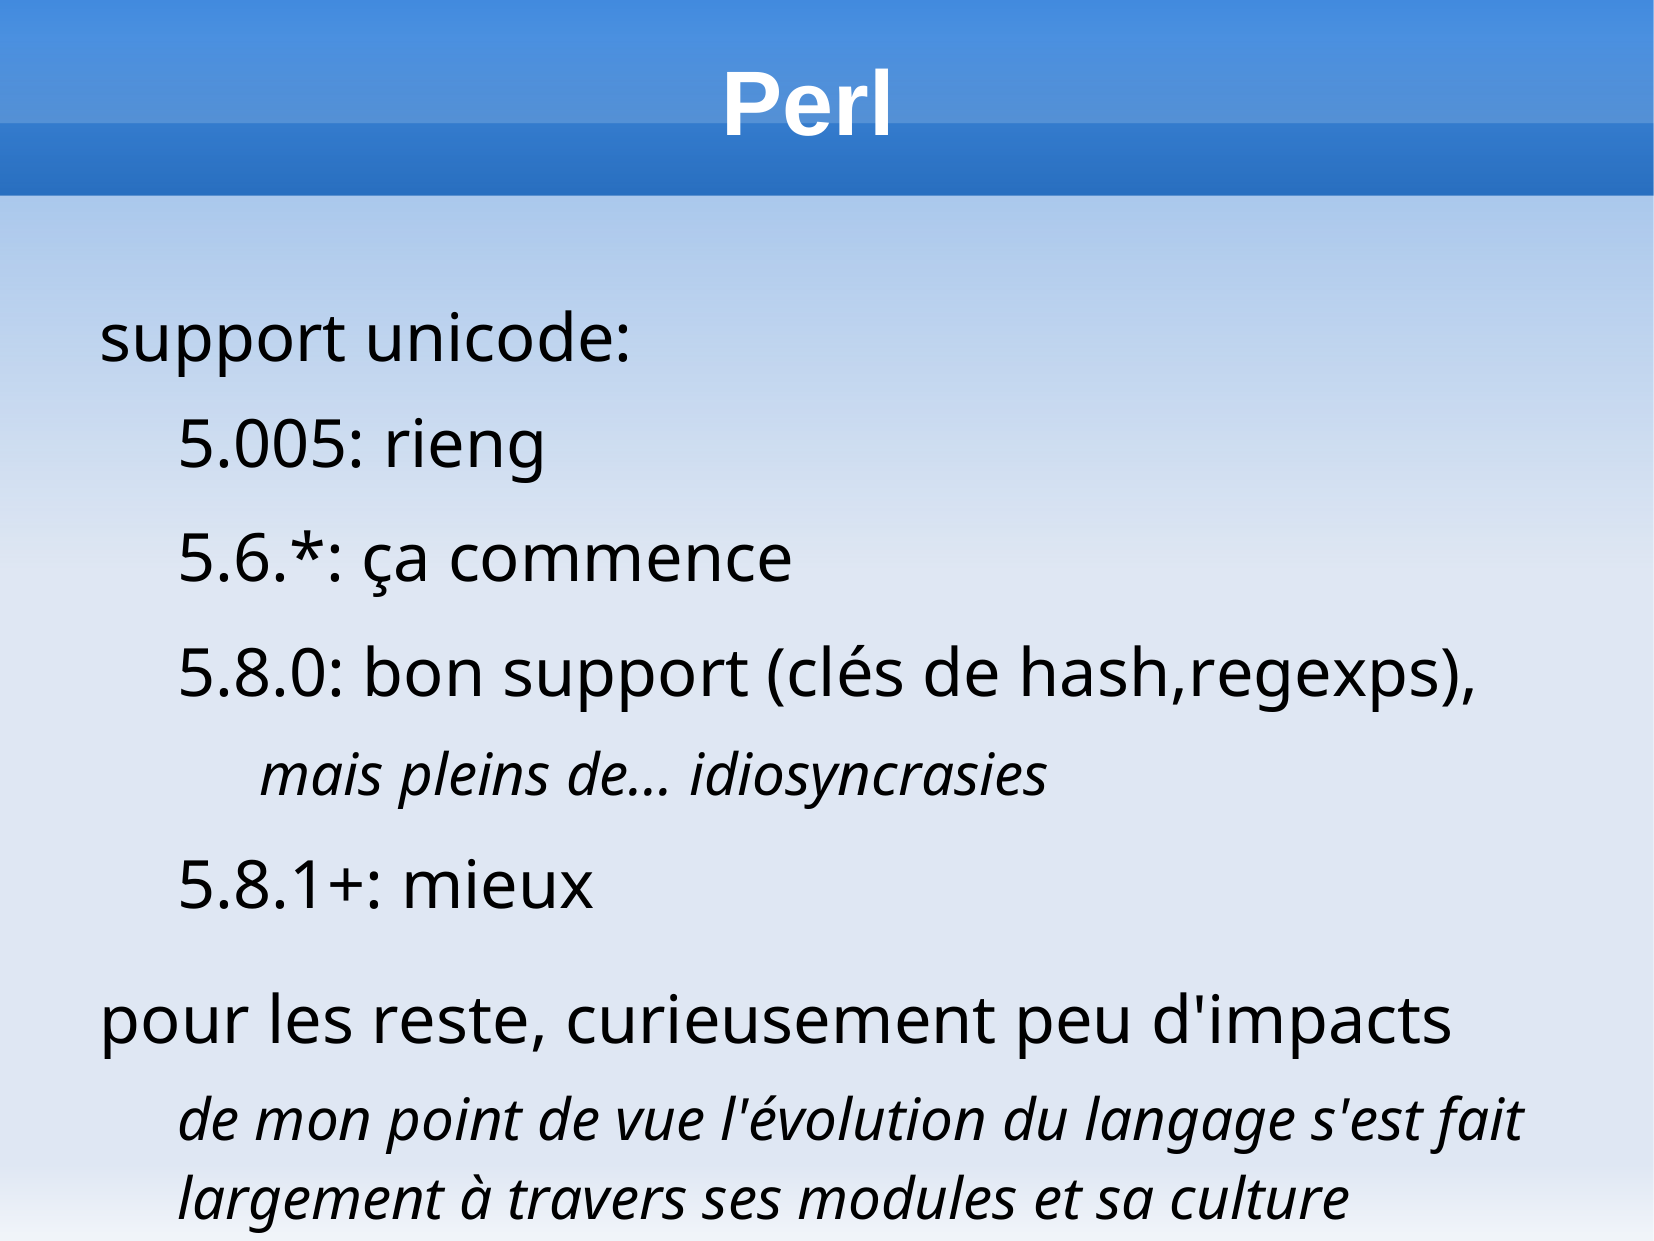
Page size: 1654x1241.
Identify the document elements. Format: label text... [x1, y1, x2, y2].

picture [0, 0, 1654, 1241]
list support unicode: 5.005: rieng 5.6.*: ça commence 5.8.0: bon support (clés de hash,regexps), mais pleins de... idiosyncrasies 5.8.1+: mieux pour les reste, curieusement peu d'impacts de mon point de vue l'évolution du langage s'est fait largement à travers ses modules et sa culture [82, 290, 1571, 1094]
title Perl [76, 7, 1565, 200]
